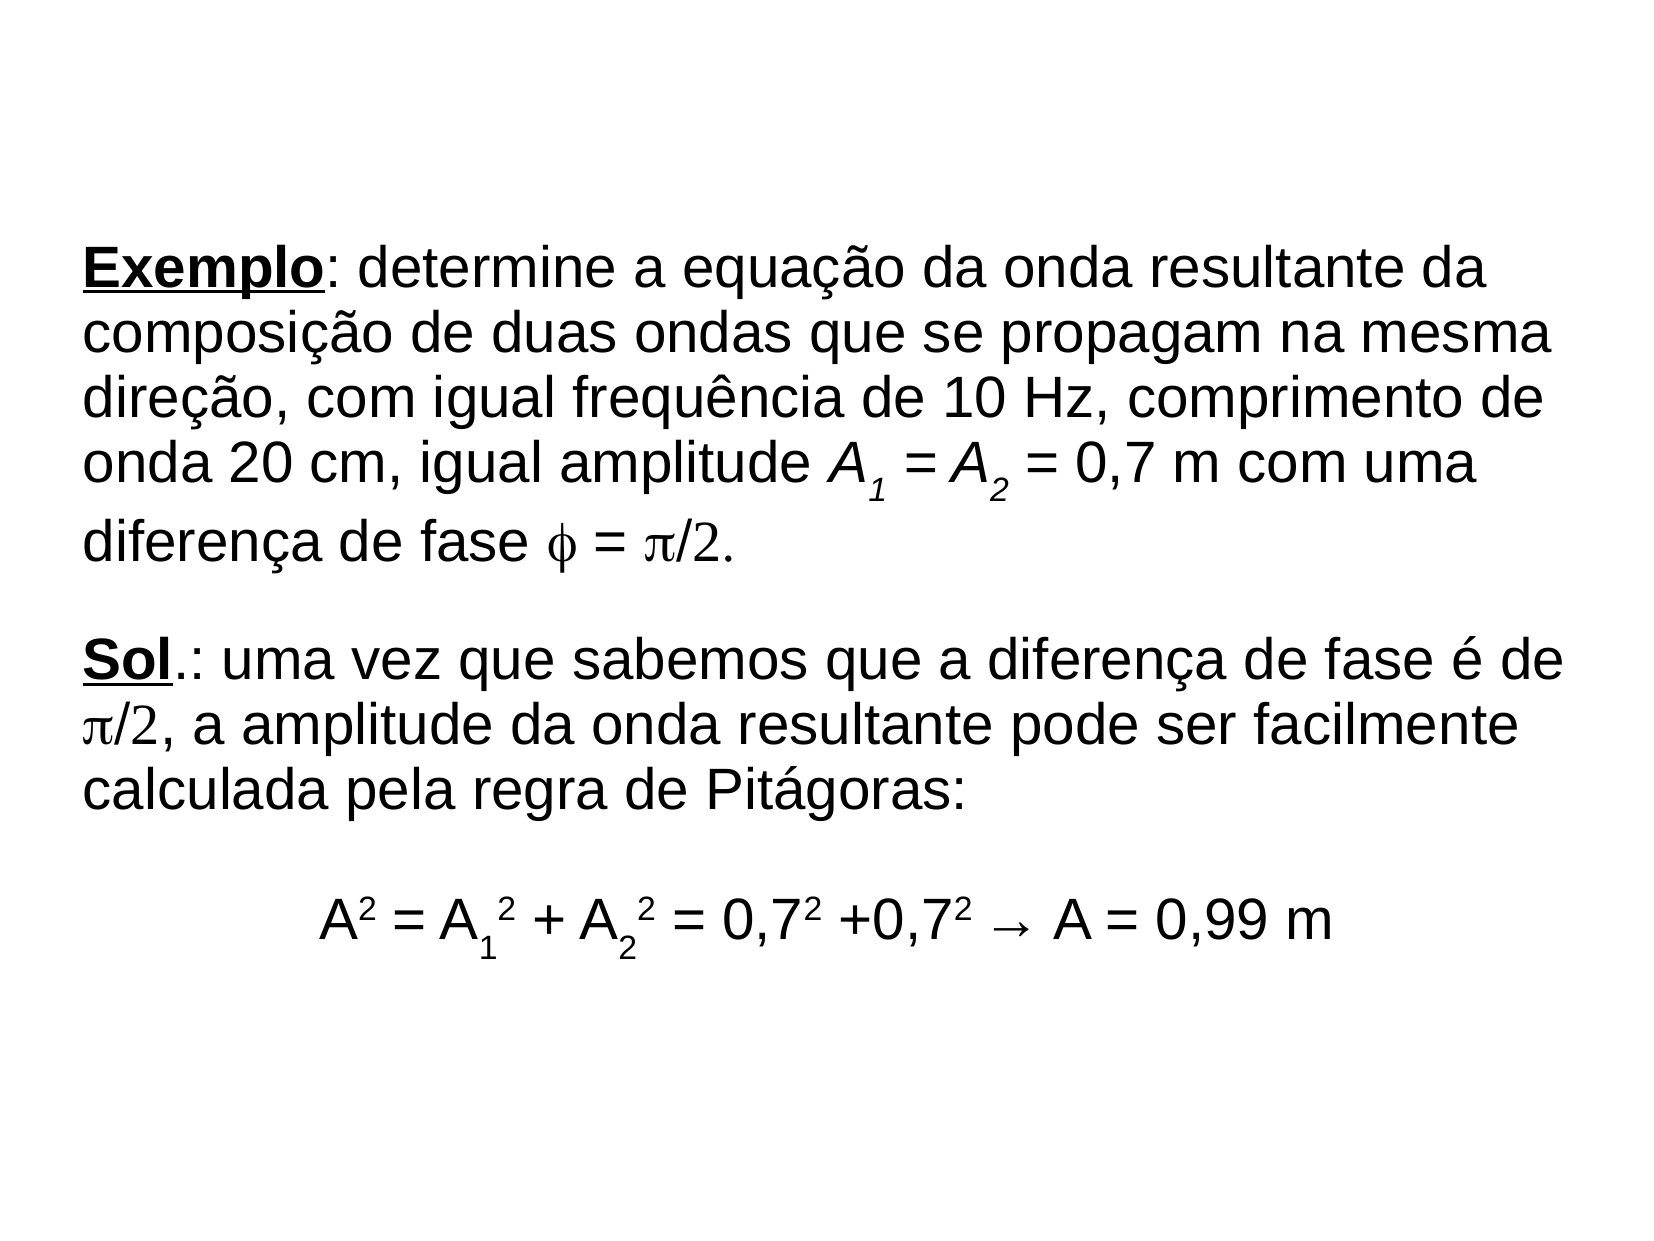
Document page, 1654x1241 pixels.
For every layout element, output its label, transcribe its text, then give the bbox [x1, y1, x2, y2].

subtitle Exemplo: determine a equação da onda resultante da composição de duas ondas que se propagam na mesma direção, com igual frequência de 10 Hz, comprimento de onda 20 cm, igual amplitude A1 = A2 = 0,7 m com uma diferença de fase f = p/2. Sol.: uma vez que sabemos que a diferença de fase é de p/2, a amplitude da onda resultante pode ser facilmente calculada pela regra de Pitágoras: A2 = A12 + A22 = 0,72 +0,72 → A = 0,99 m [82, 120, 1571, 1081]
